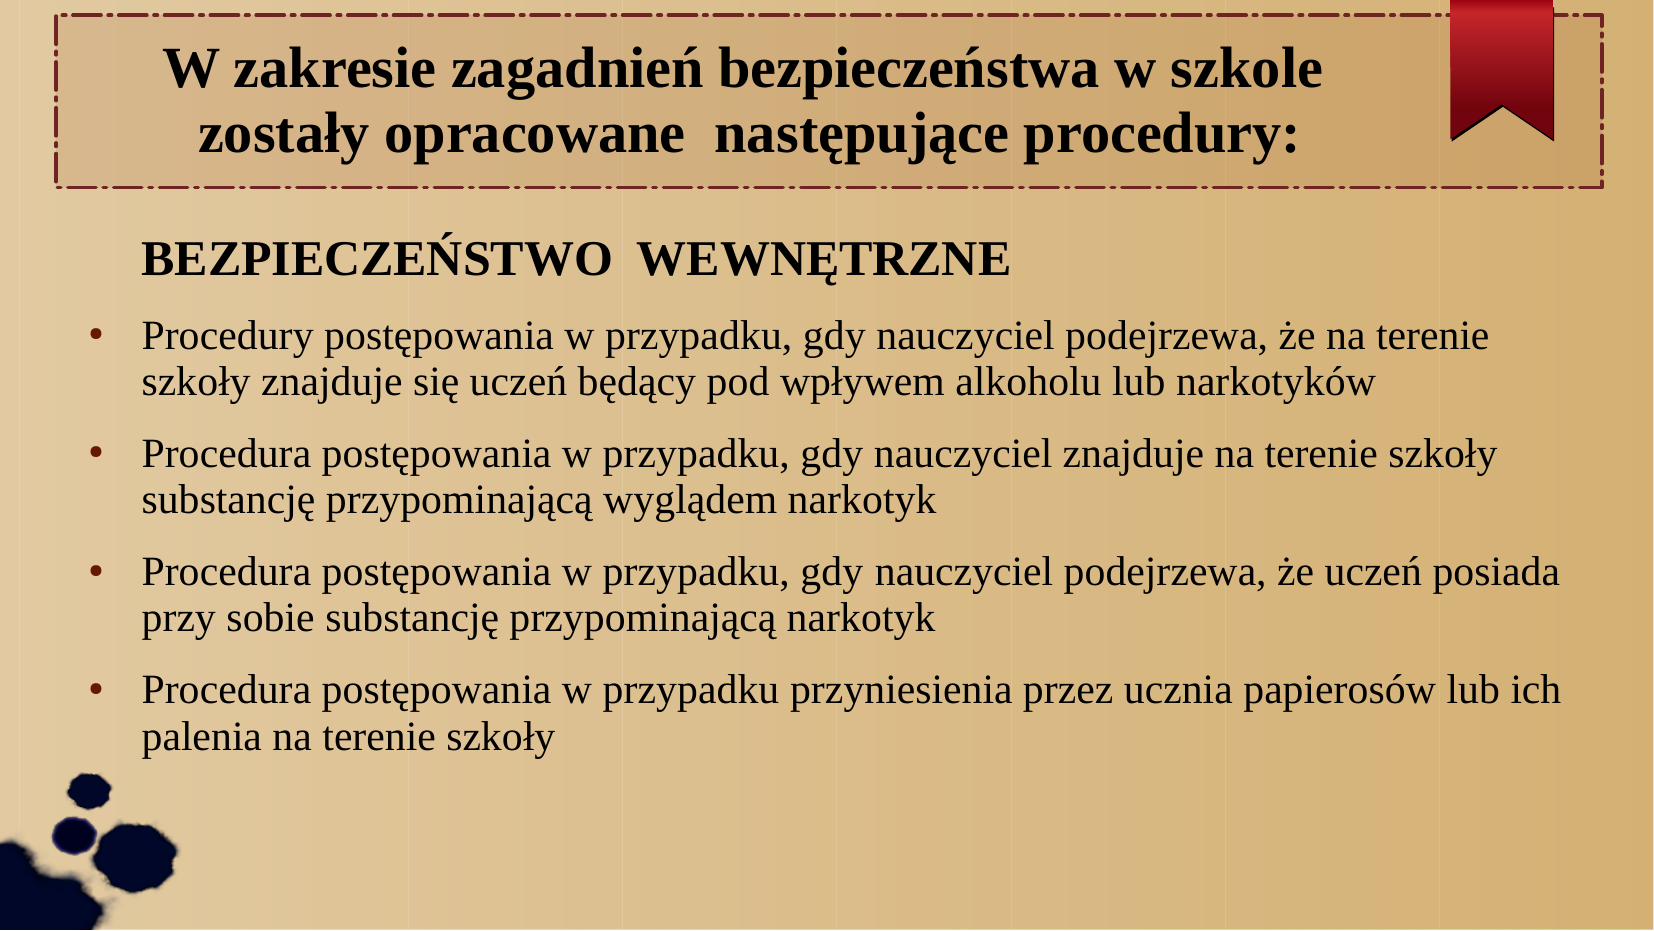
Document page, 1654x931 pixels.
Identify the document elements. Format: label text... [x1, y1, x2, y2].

title W zakresie zagadnień bezpieczeństwa w szkole zostały opracowane następujące procedury: [59, 11, 1441, 189]
list BEZPIECZEŃSTWO WEWNĘTRZNE Procedury postępowania w przypadku, gdy nauczyciel podejrzewa, że na terenie szkoły znajduje się uczeń będący pod wpływem alkoholu lub narkotyków Procedura postępowania w przypadku, gdy nauczyciel znajduje na terenie szkoły substancję przypominającą wyglądem narkotyk Procedura postępowania w przypadku, gdy nauczyciel podejrzewa, że uczeń posiada przy sobie substancję przypominającą narkotyk Procedura postępowania w przypadku przyniesienia przez ucznia papierosów lub ich palenia na terenie szkoły [70, 188, 1571, 910]
